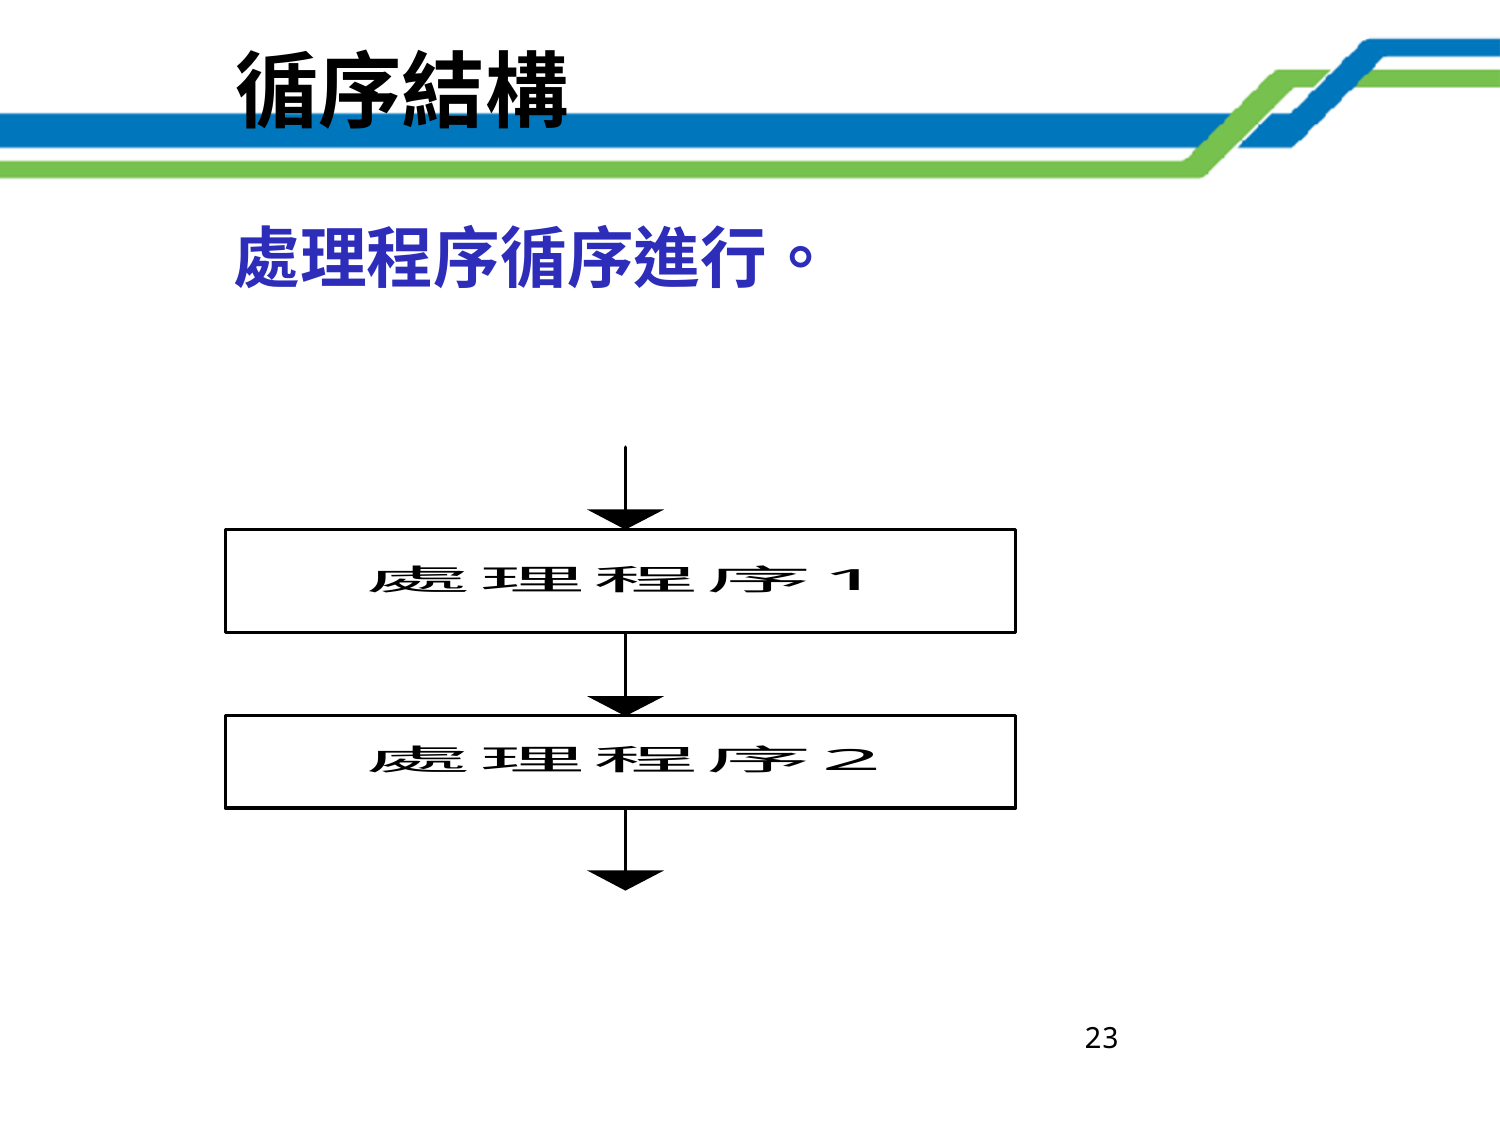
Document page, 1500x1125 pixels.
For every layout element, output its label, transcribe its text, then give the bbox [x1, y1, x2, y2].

text_box 處理程序循序進行。 [218, 208, 855, 305]
title 循序結構 [76, 31, 727, 119]
text_box [1069, 1011, 1382, 1087]
chart [218, 432, 1022, 906]
